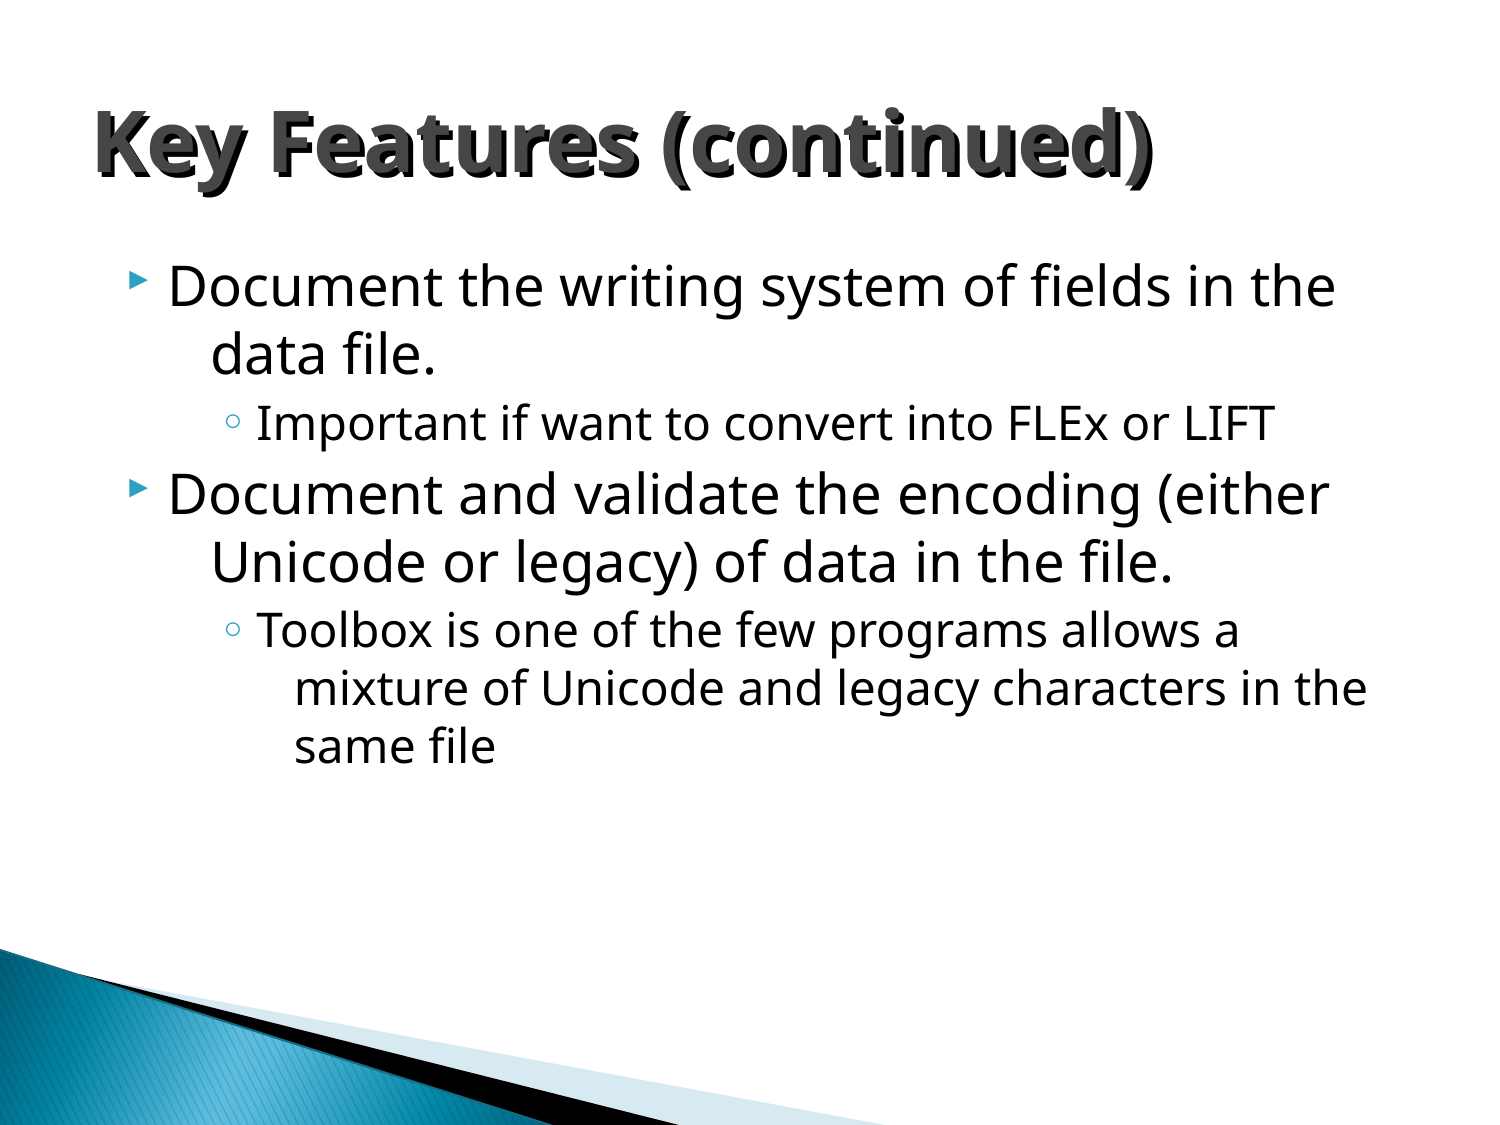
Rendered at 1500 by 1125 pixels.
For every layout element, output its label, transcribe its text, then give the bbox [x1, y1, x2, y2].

title Key Features (continued) [75, 45, 1426, 233]
list Document the writing system of fields in the data file. Important if want to convert into FLEx or LIFT Document and validate the encoding (either Unicode or legacy) of data in the file. Toolbox is one of the few programs allows a mixture of Unicode and legacy characters in the same file [75, 243, 1426, 986]
picture [69, 992, 411, 1125]
